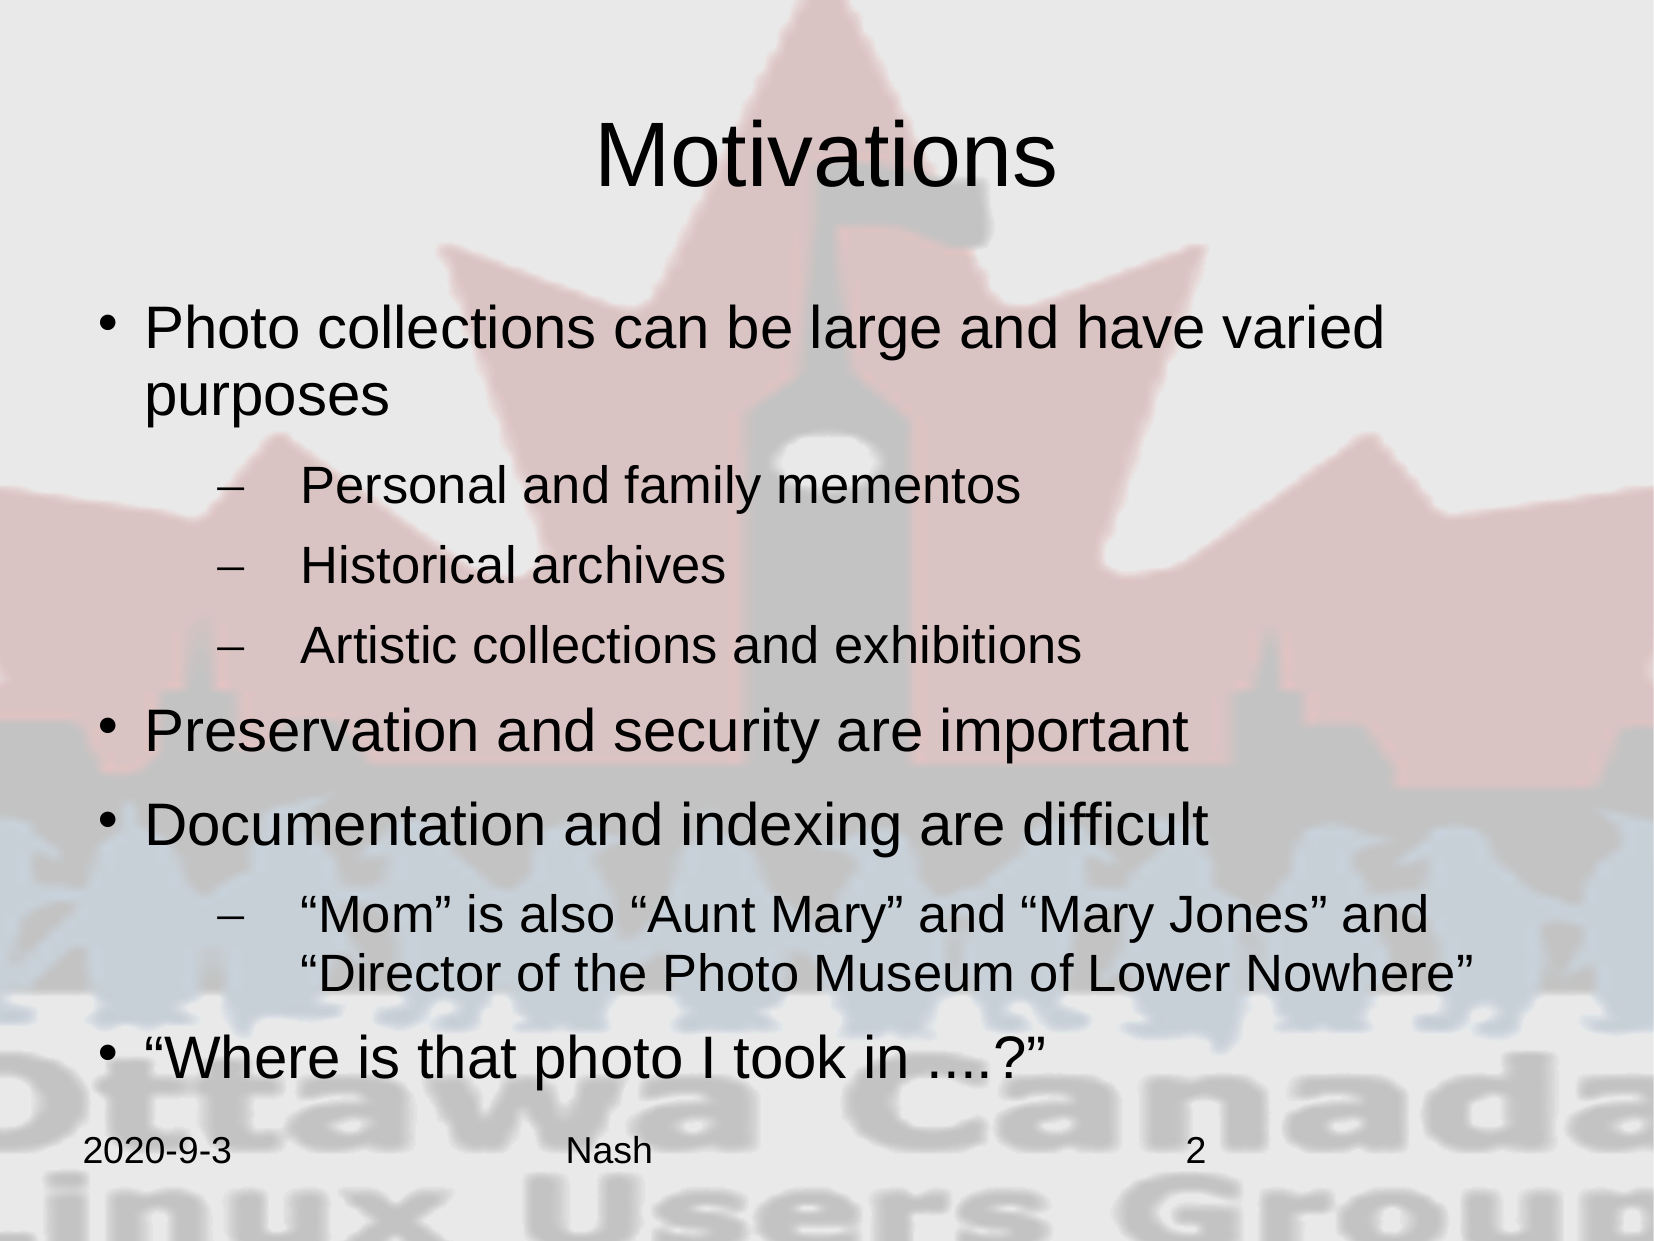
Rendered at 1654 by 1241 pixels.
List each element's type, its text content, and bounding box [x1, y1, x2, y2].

title Motivations [82, 49, 1571, 257]
picture [0, 0, 1654, 1241]
list Photo collections can be large and have varied purposes Personal and family mementos Historical archives Artistic collections and exhibitions Preservation and security are important Documentation and indexing are difficult “Mom” is also “Aunt Mary” and “Mary Jones” and “Director of the Photo Museum of Lower Nowhere” “Where is that photo I took in ....?” [82, 290, 1571, 1099]
